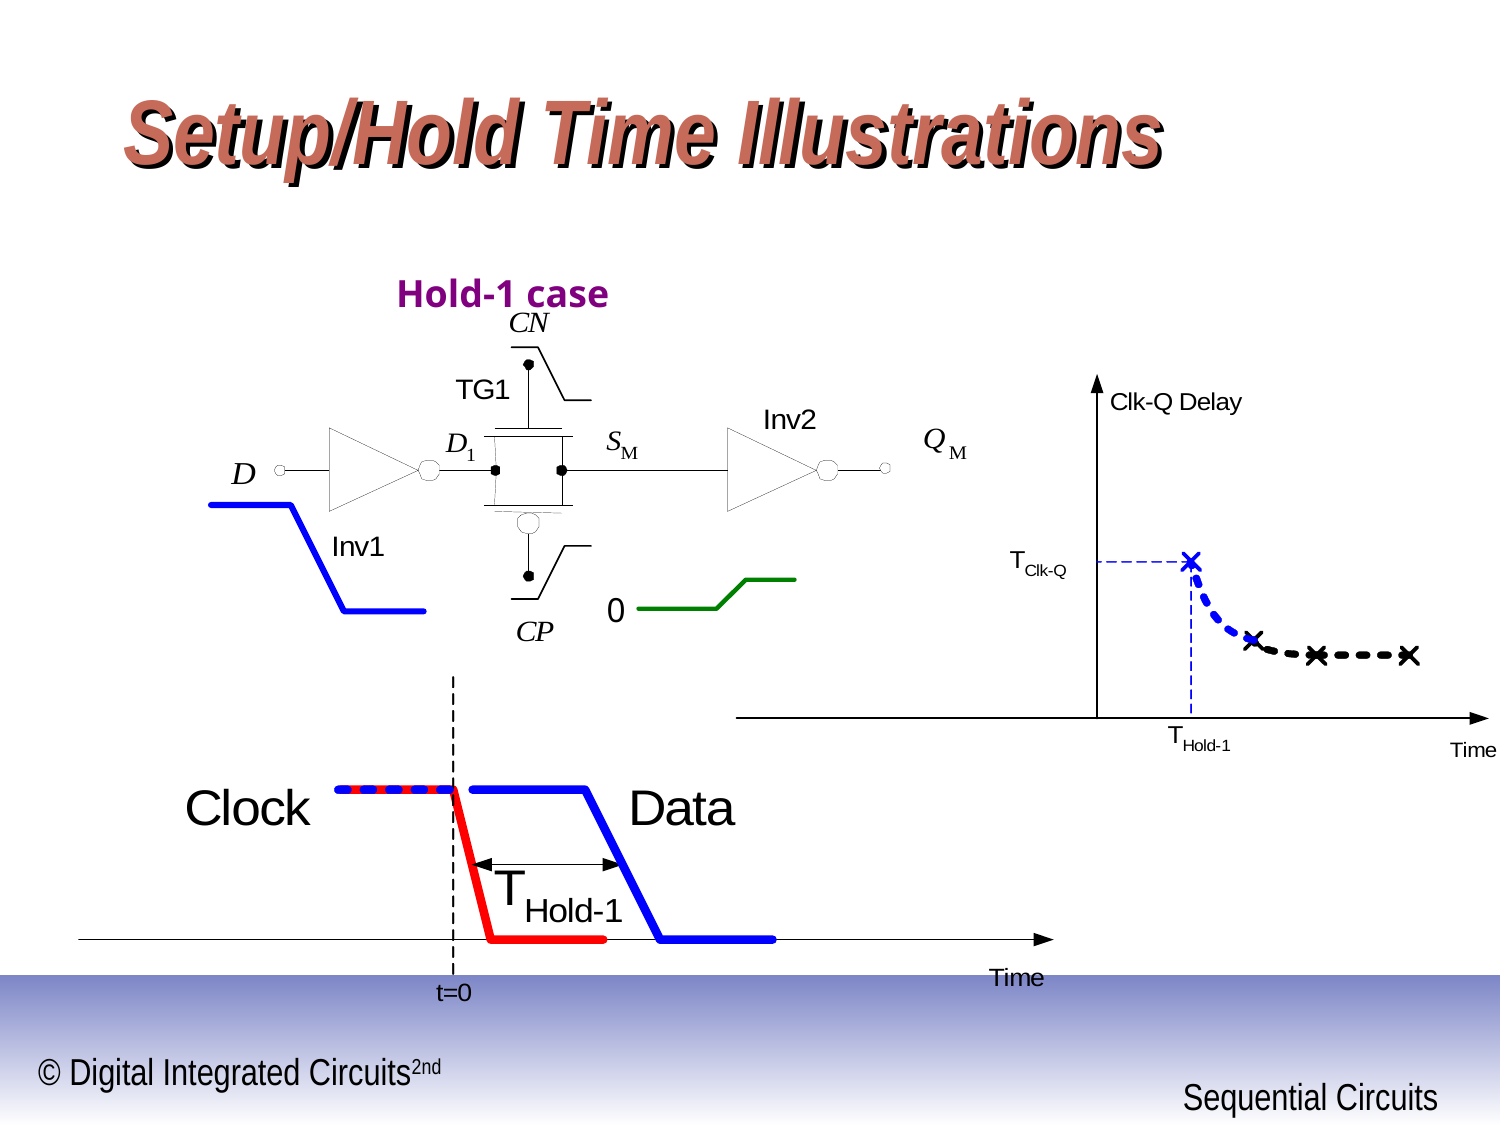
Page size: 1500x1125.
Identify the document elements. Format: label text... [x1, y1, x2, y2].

text_box Hold-1 case [62, 262, 944, 323]
text_box 0 [591, 581, 641, 638]
chart [75, 297, 1499, 1012]
title Setup/Hold Time Illustrations [108, 65, 1384, 190]
